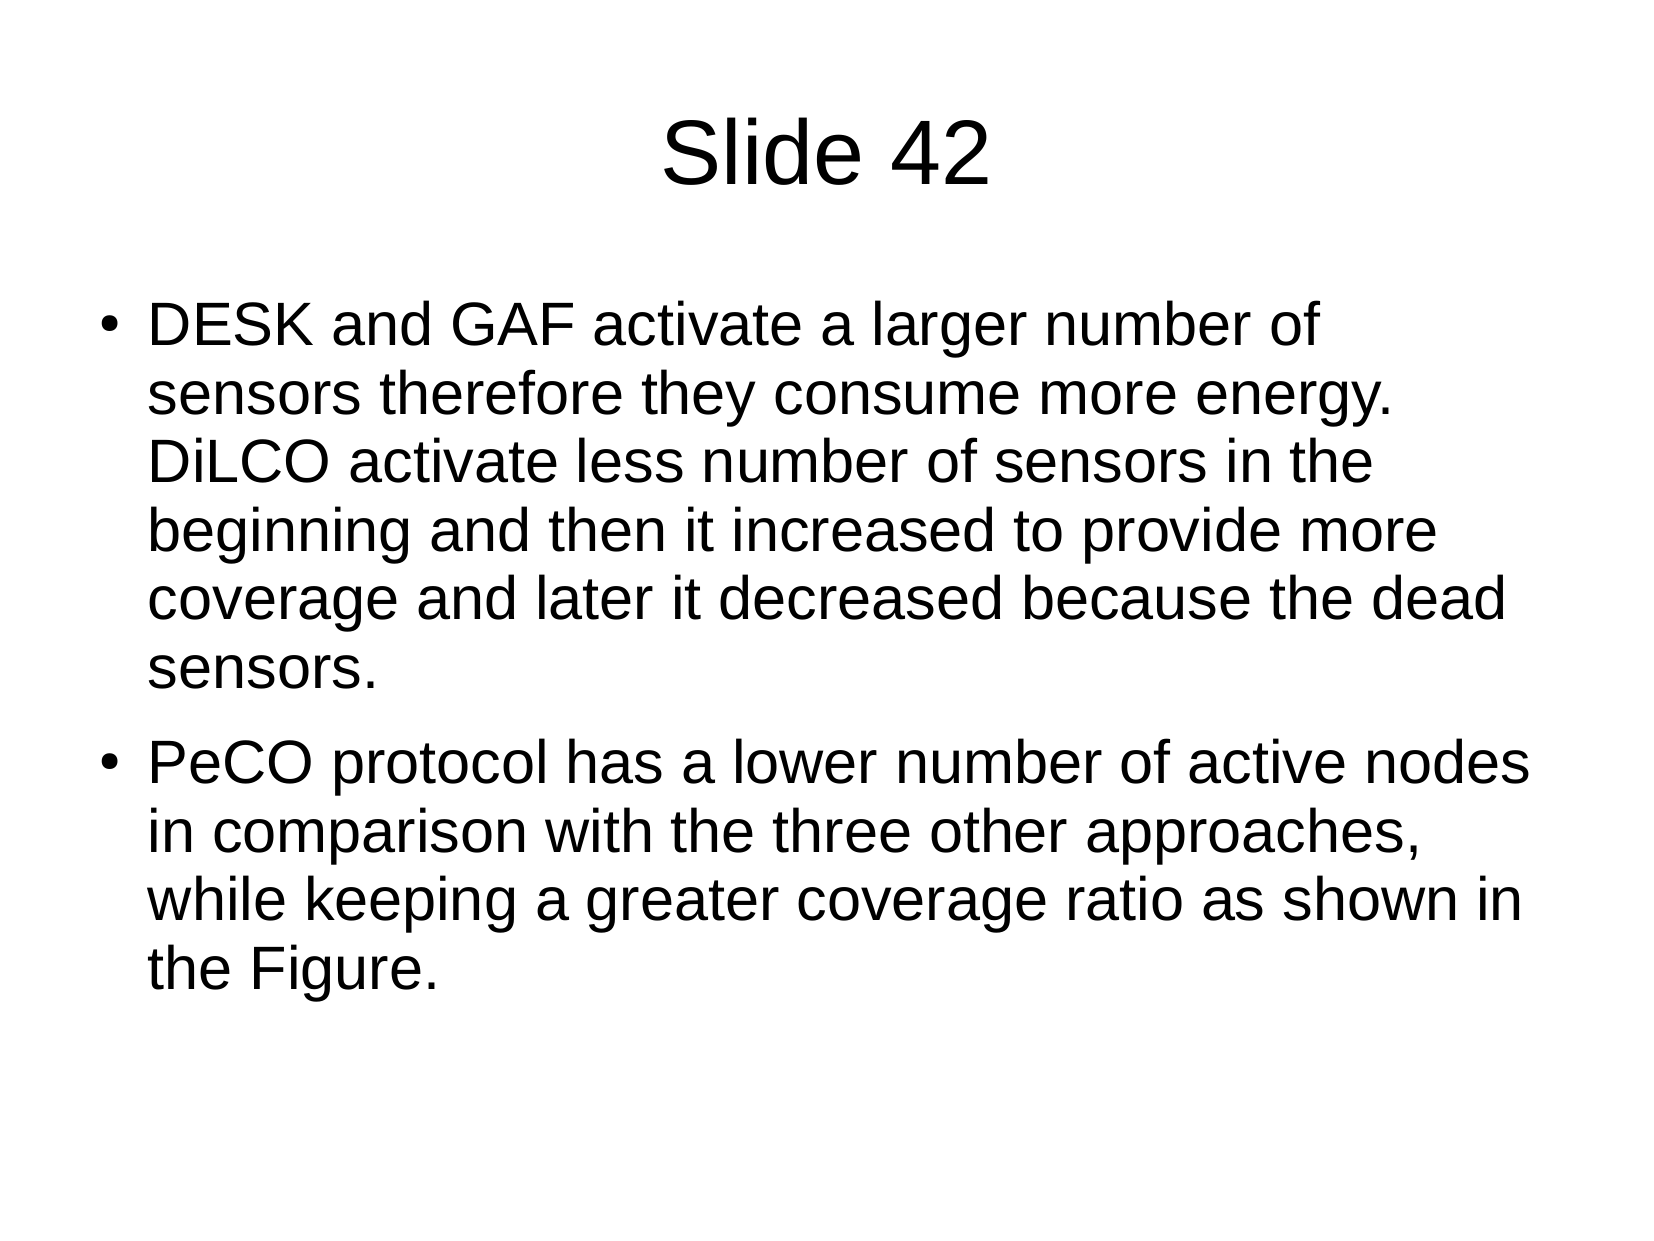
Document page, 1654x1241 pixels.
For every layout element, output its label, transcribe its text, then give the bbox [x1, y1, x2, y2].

title Slide 42 [82, 49, 1571, 257]
list DESK and GAF activate a larger number of sensors therefore they consume more energy. DiLCO activate less number of sensors in the beginning and then it increased to provide more coverage and later it decreased because the dead sensors. PeCO protocol has a lower number of active nodes in comparison with the three other approaches, while keeping a greater coverage ratio as shown in the Figure. [82, 290, 1538, 1010]
